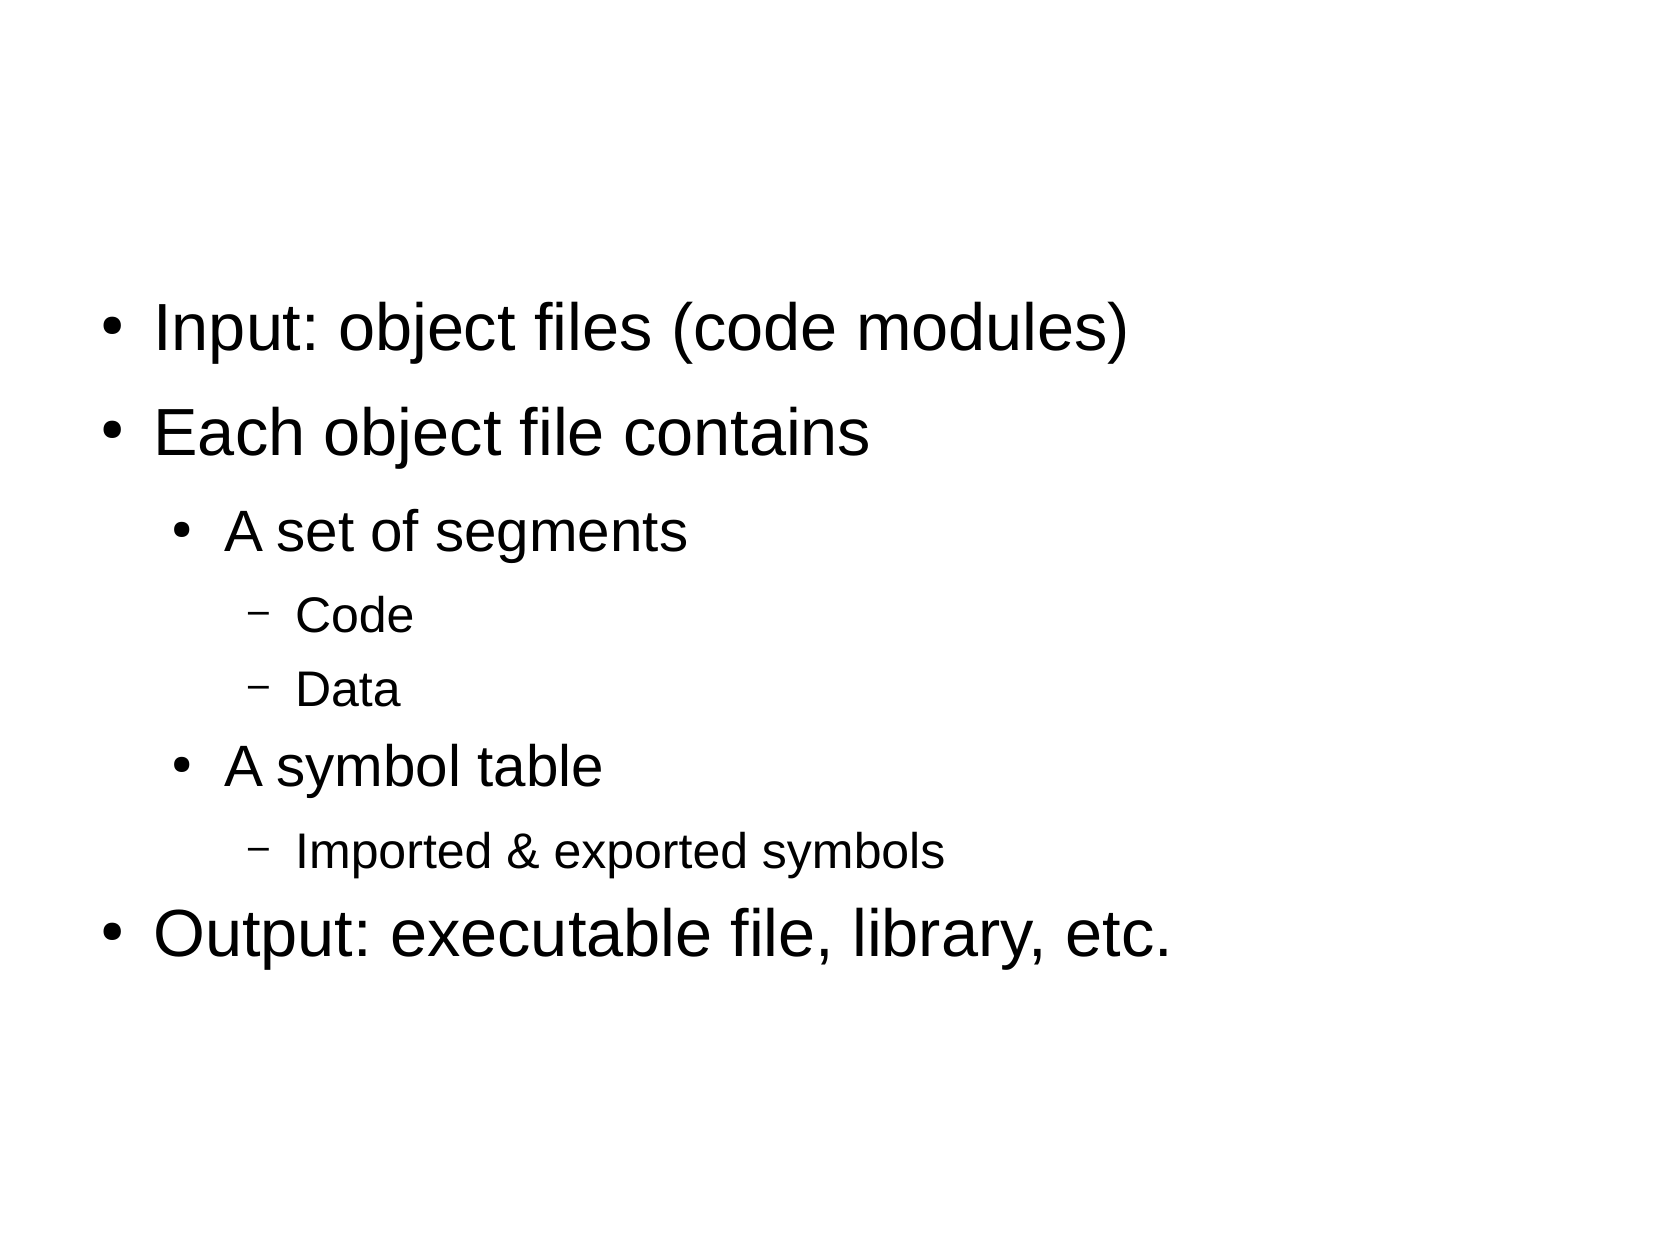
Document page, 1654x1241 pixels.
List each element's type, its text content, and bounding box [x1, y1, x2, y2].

list Input: object files (code modules) Each object file contains A set of segments Code Data A symbol table Imported & exported symbols Output: executable file, library, etc. [82, 290, 1571, 1010]
